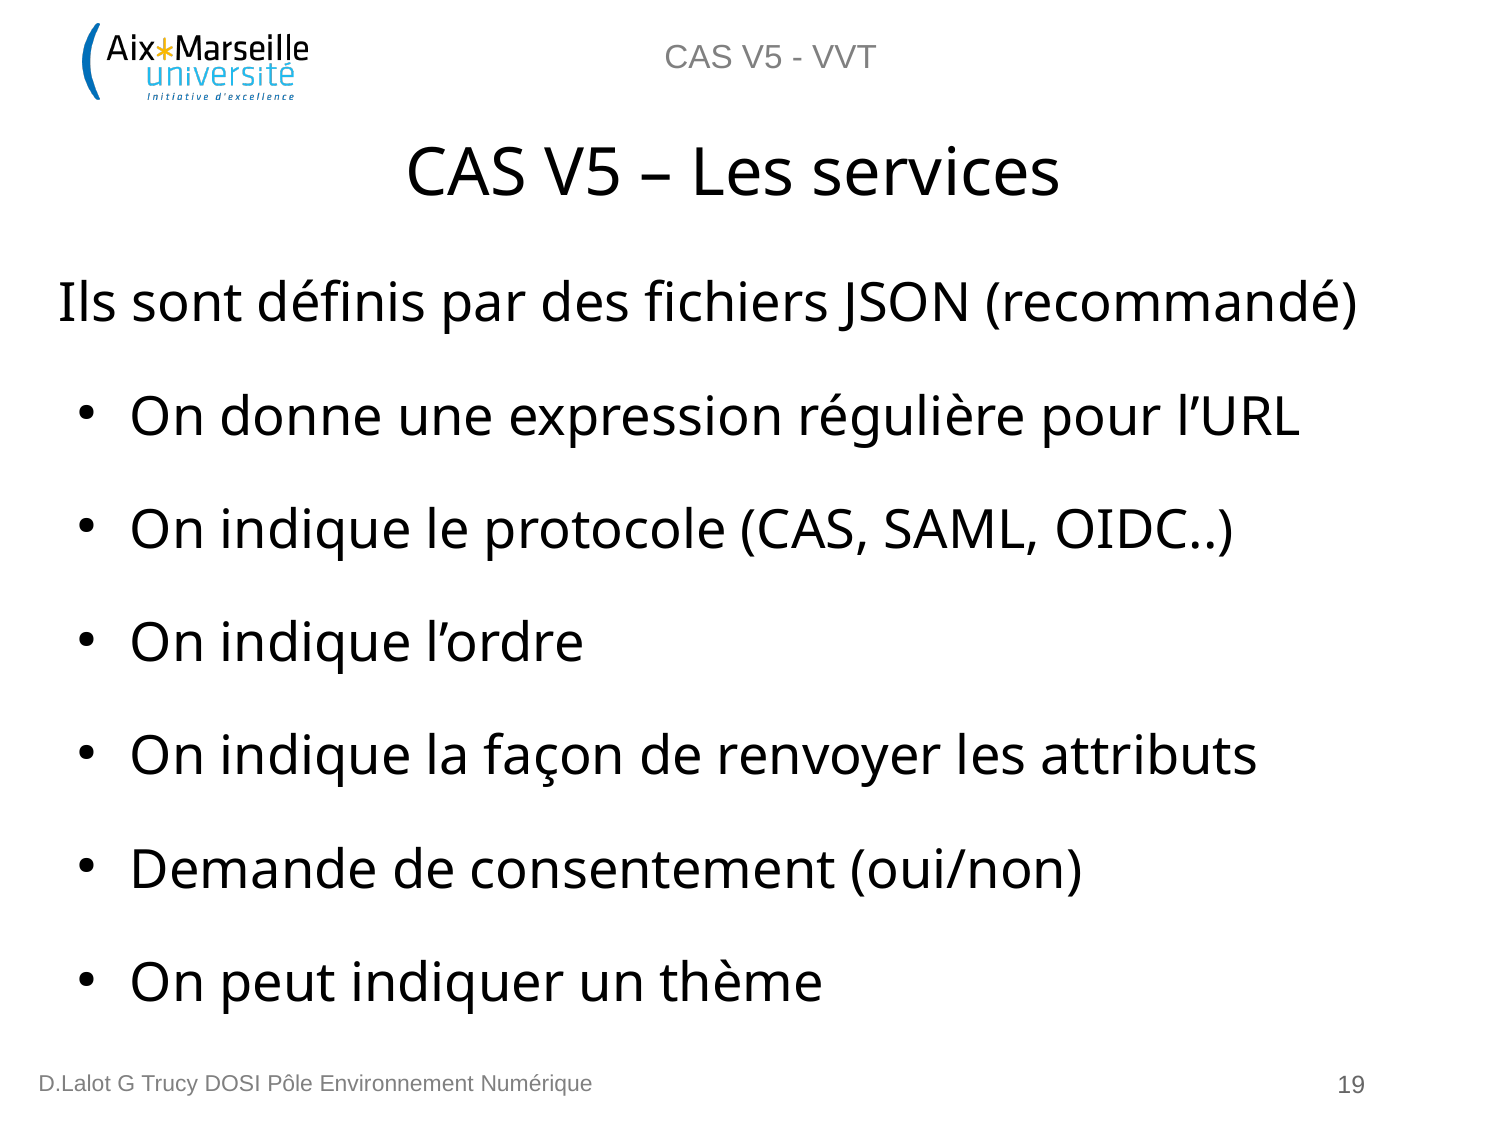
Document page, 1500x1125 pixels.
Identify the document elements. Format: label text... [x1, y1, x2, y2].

picture [82, 23, 308, 75]
list Ils sont définis par des fichiers JSON (recommandé) On donne une expression régulière pour l’URL On indique le protocole (CAS, SAML, OIDC..) On indique l’ordre On indique la façon de renvoyer les attributs Demande de consentement (oui/non) On peut indiquer un thème [59, 263, 1419, 1125]
title CAS V5 – Les services [67, 75, 1418, 263]
